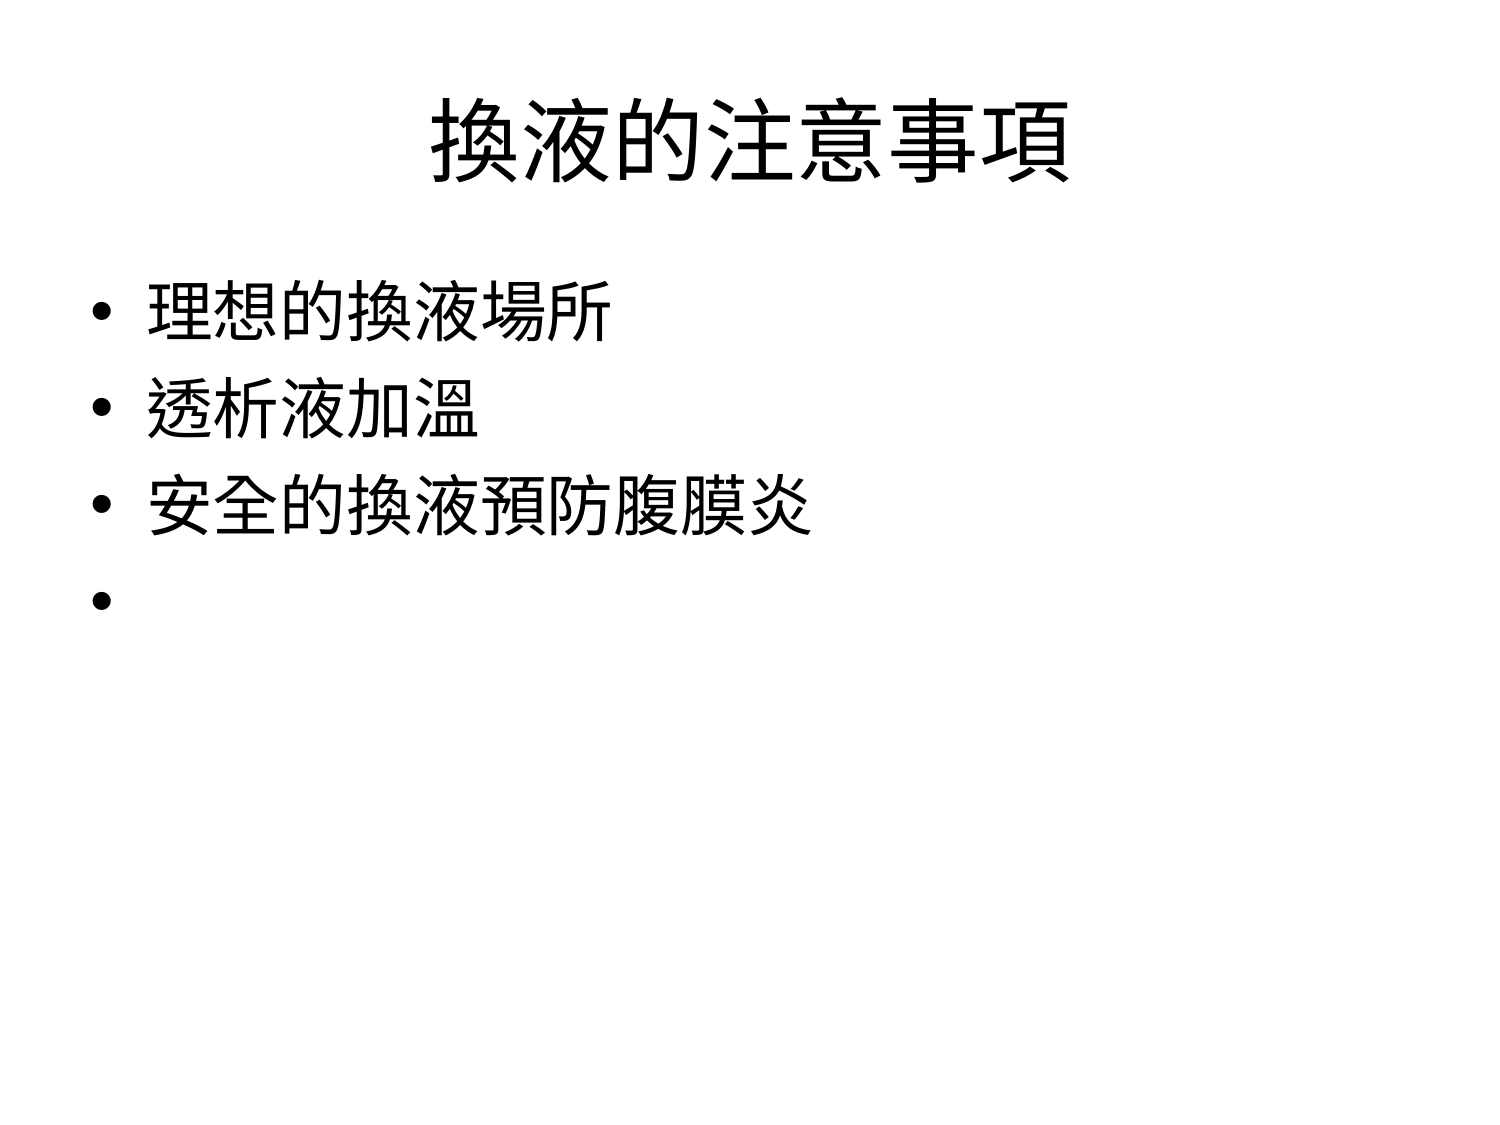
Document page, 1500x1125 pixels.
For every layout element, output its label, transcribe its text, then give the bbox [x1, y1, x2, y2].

title 換液的注意事項 [75, 45, 1426, 233]
list 理想的換液場所 透析液加溫 安全的換液預防腹膜炎 [75, 262, 1426, 1005]
